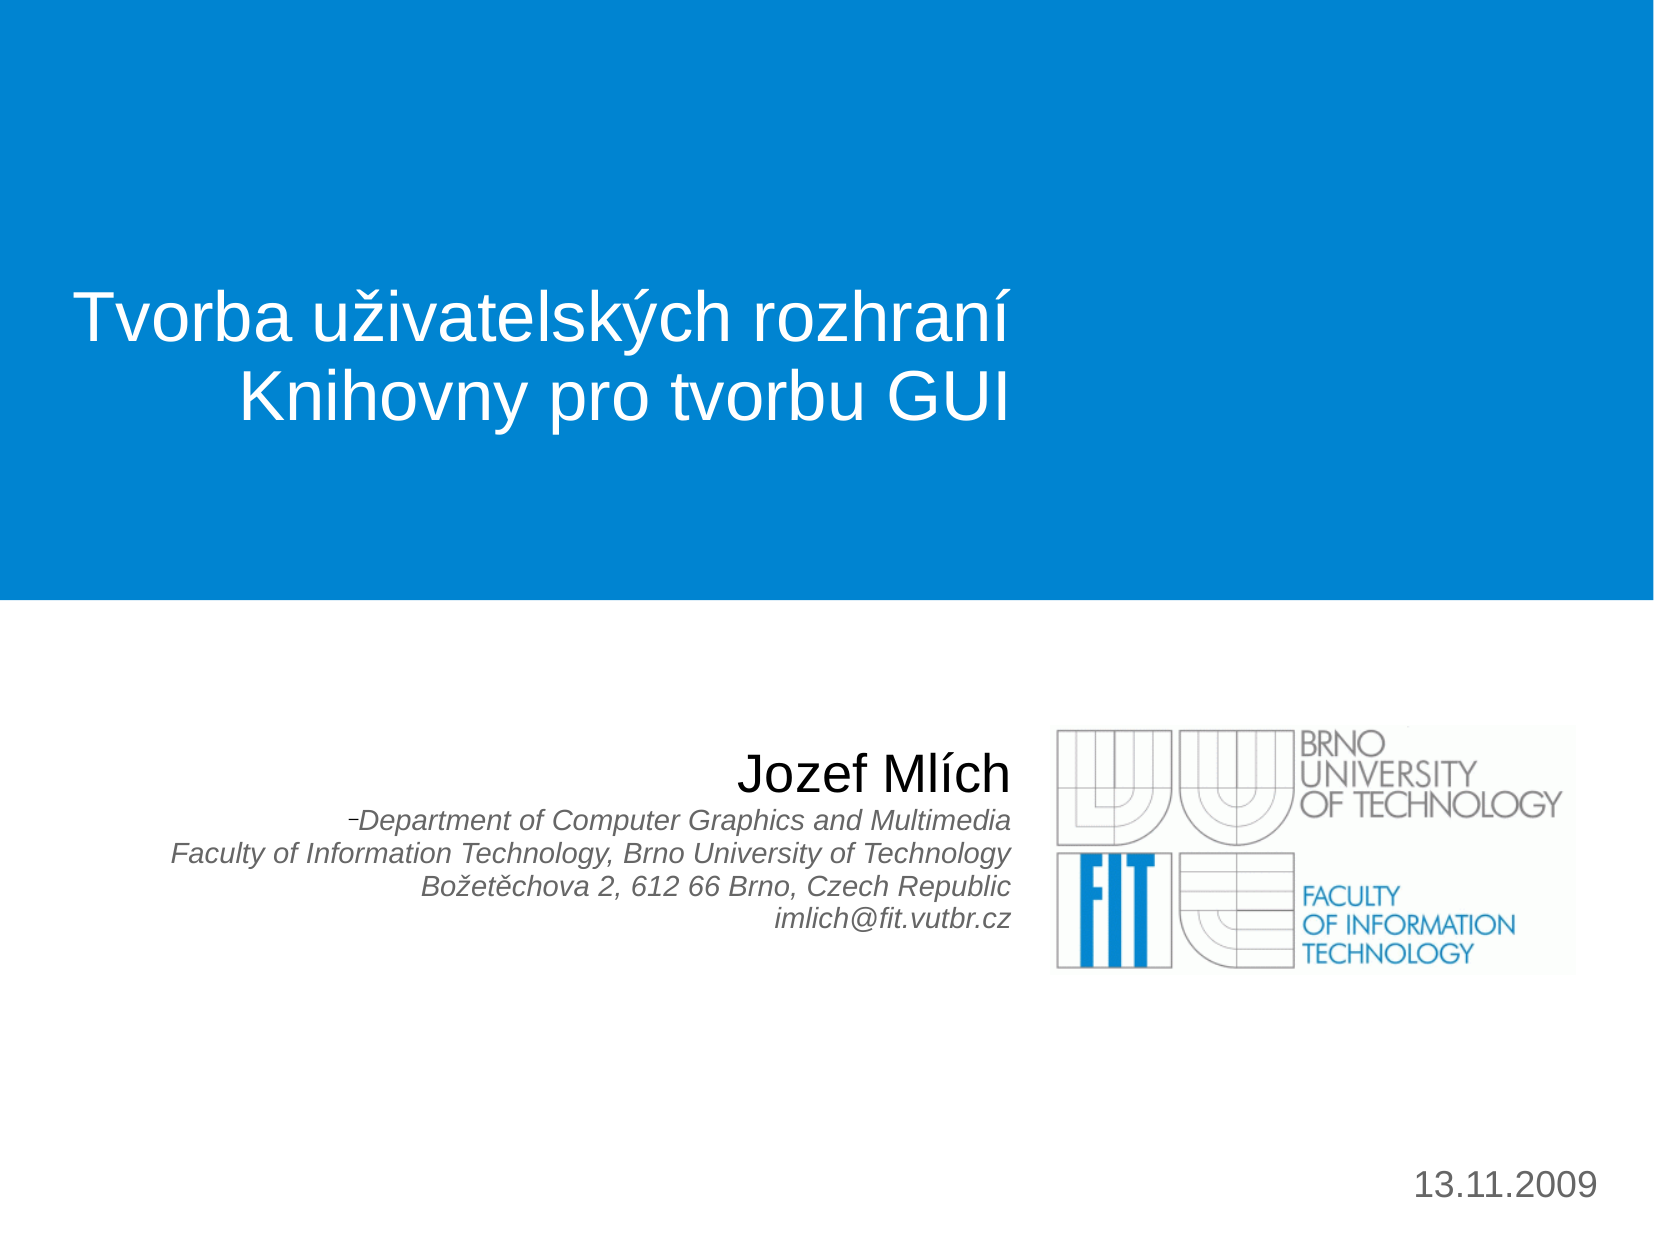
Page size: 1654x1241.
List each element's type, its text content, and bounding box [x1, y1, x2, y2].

picture [1050, 725, 1576, 975]
title Tvorba uživatelských rozhraní Knihovny pro tvorbu GUI [0, 150, 1013, 563]
list Jozef Mlích Department of Computer Graphics and Multimedia Faculty of Information Technology, Brno University of Technology Božetěchova 2, 612 66 Brno, Czech Republic imlich@fit.vutbr.cz [82, 743, 1013, 973]
